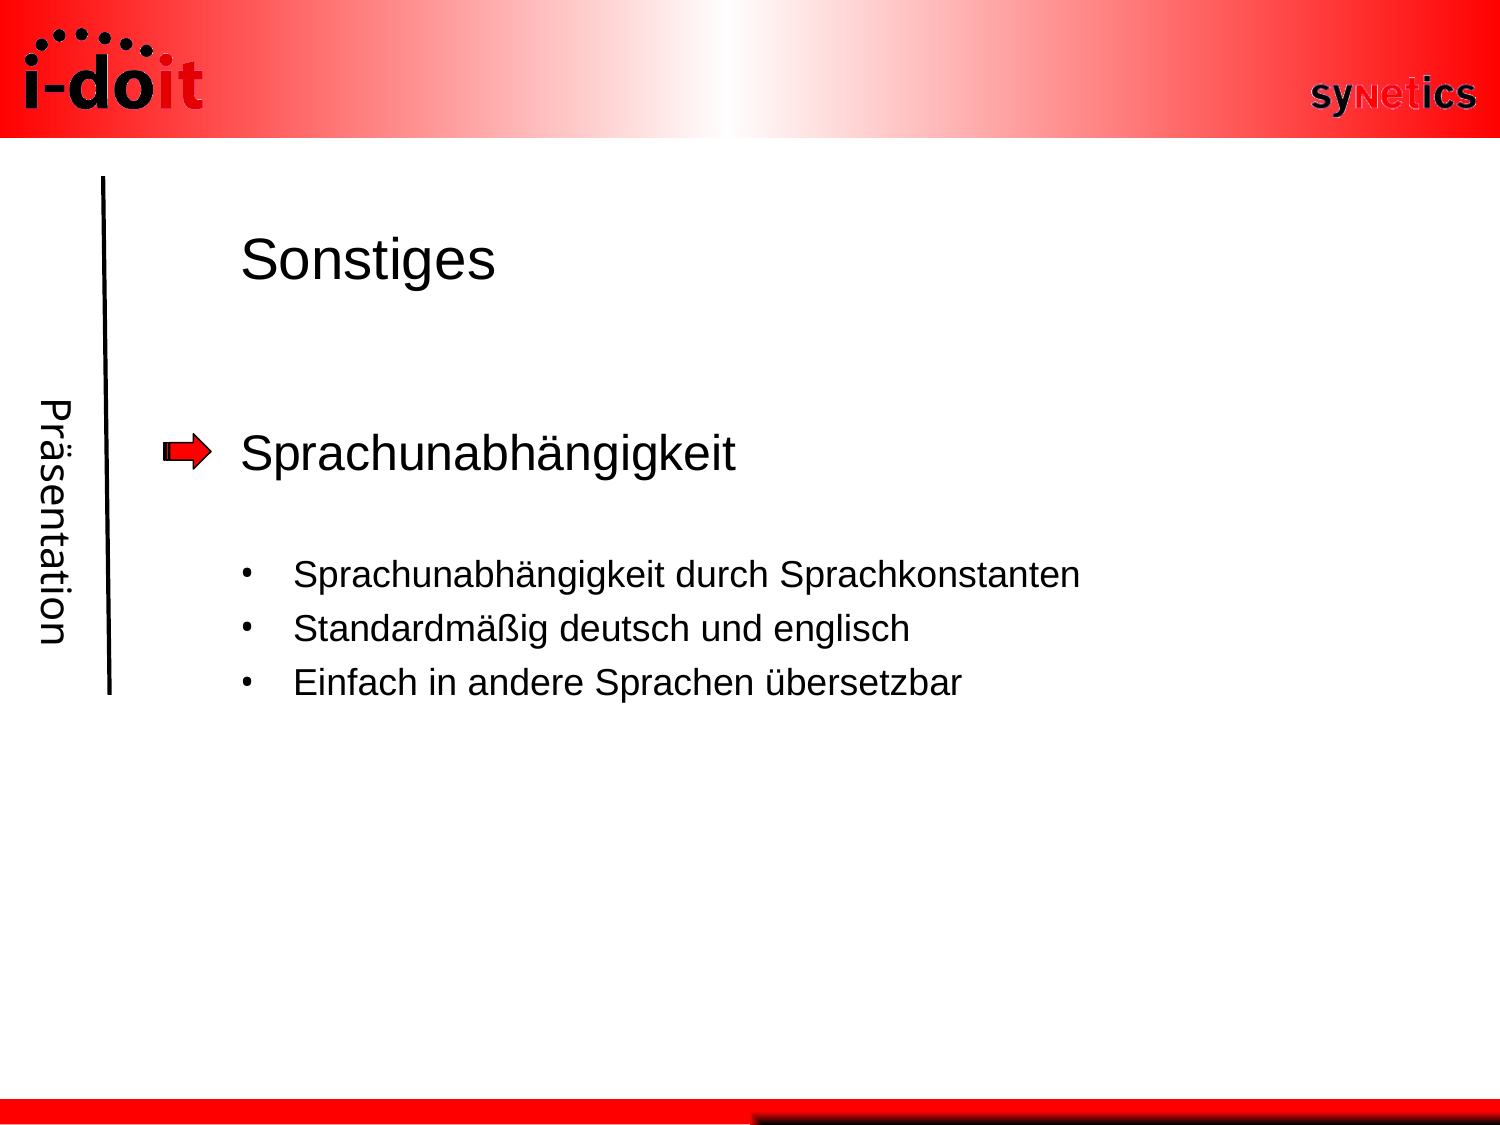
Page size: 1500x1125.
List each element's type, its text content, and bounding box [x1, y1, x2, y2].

text_box Sprachunabhängigkeit Sprachunabhängigkeit durch Sprachkonstanten Standardmäßig deutsch und englisch Einfach in andere Sprachen übersetzbar [225, 412, 1426, 1001]
picture [1311, 75, 1476, 119]
picture [5, 11, 254, 126]
text_box Sonstiges [225, 162, 1426, 351]
text_box [164, 433, 212, 470]
